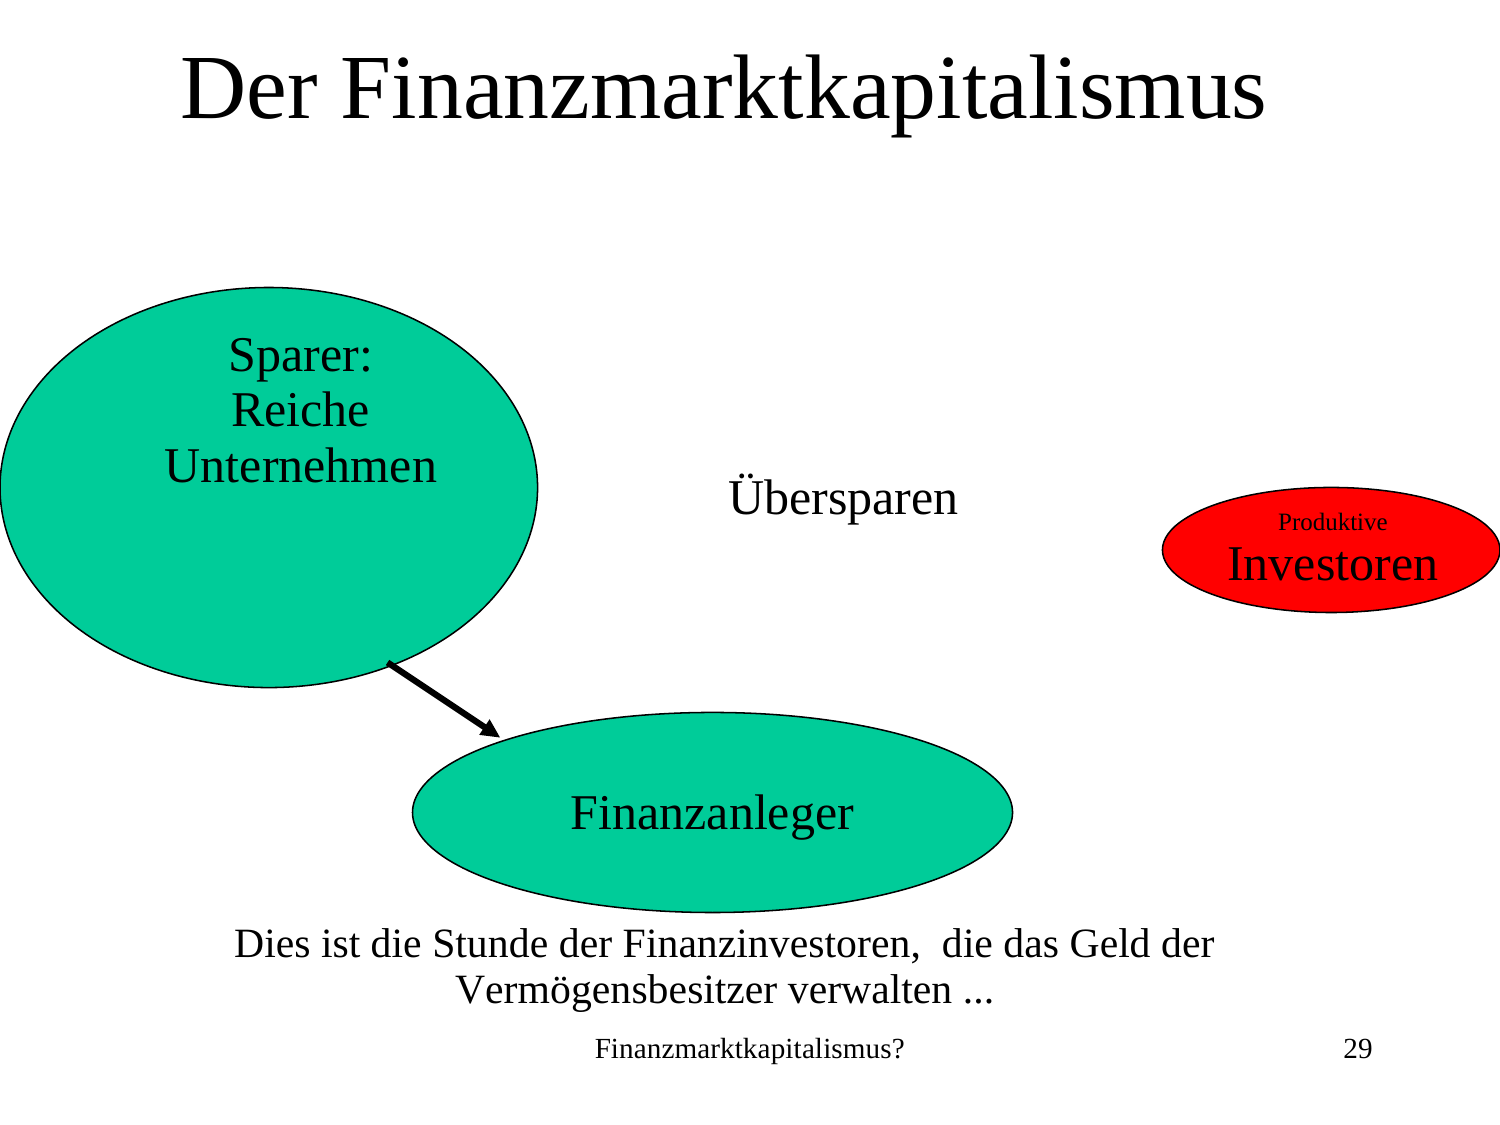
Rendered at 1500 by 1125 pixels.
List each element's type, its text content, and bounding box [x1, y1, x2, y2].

text_box Sparer: Reiche Unternehmen [149, 324, 338, 550]
text_box Produktive Investoren [1162, 487, 1500, 613]
text_box Übersparen [624, 462, 1063, 534]
text_box Der Finanzmarktkapitalismus [87, 0, 1363, 175]
text_box Finanzanleger [412, 712, 1013, 913]
text_box Dies ist die Stunde der Finanzinvestoren, die das Geld der Vermögensbesitzer verwalten ... [112, 912, 1338, 1021]
